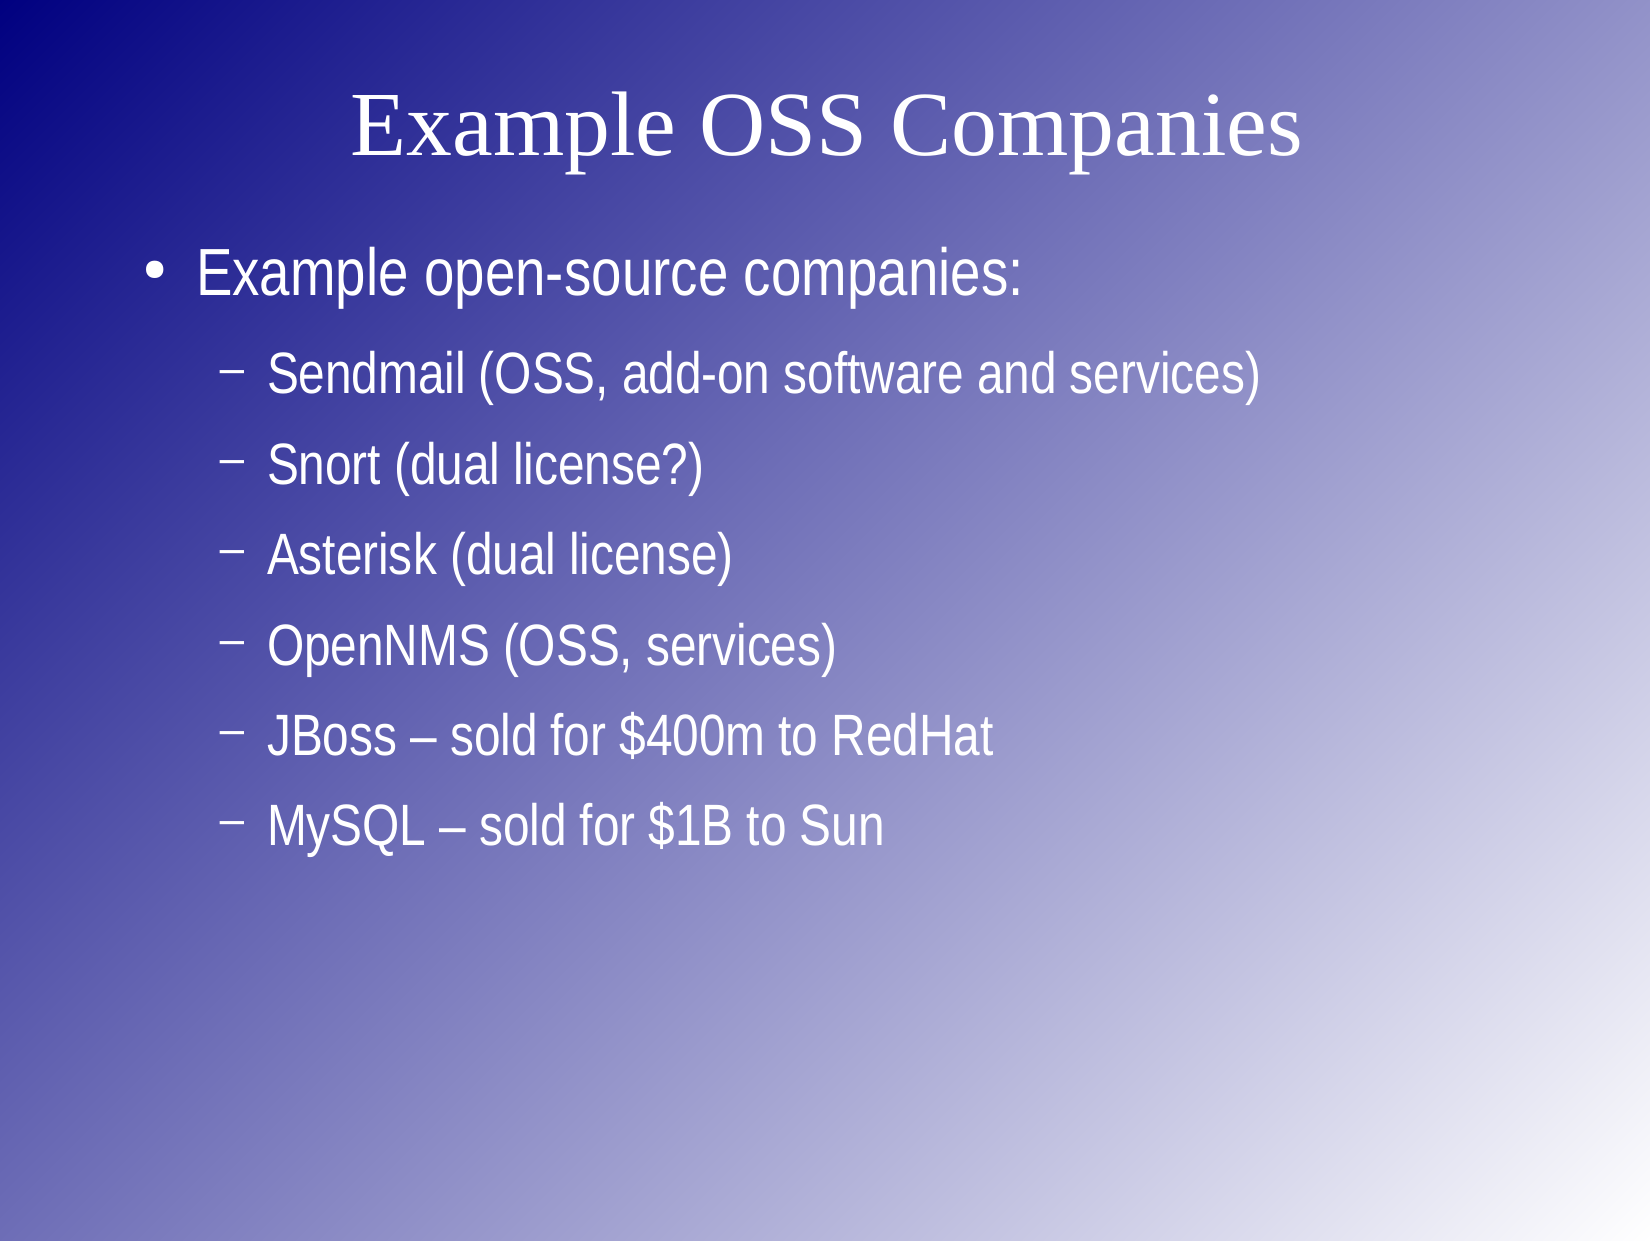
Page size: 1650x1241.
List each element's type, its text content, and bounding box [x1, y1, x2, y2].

list Example open-source companies: Sendmail (OSS, add-on software and services) Snort (dual license?) Asterisk (dual license) OpenNMS (OSS, services) JBoss – sold for $400m to RedHat MySQL – sold for $1B to Sun [125, 233, 1535, 1000]
title Example OSS Companies [123, 27, 1533, 221]
